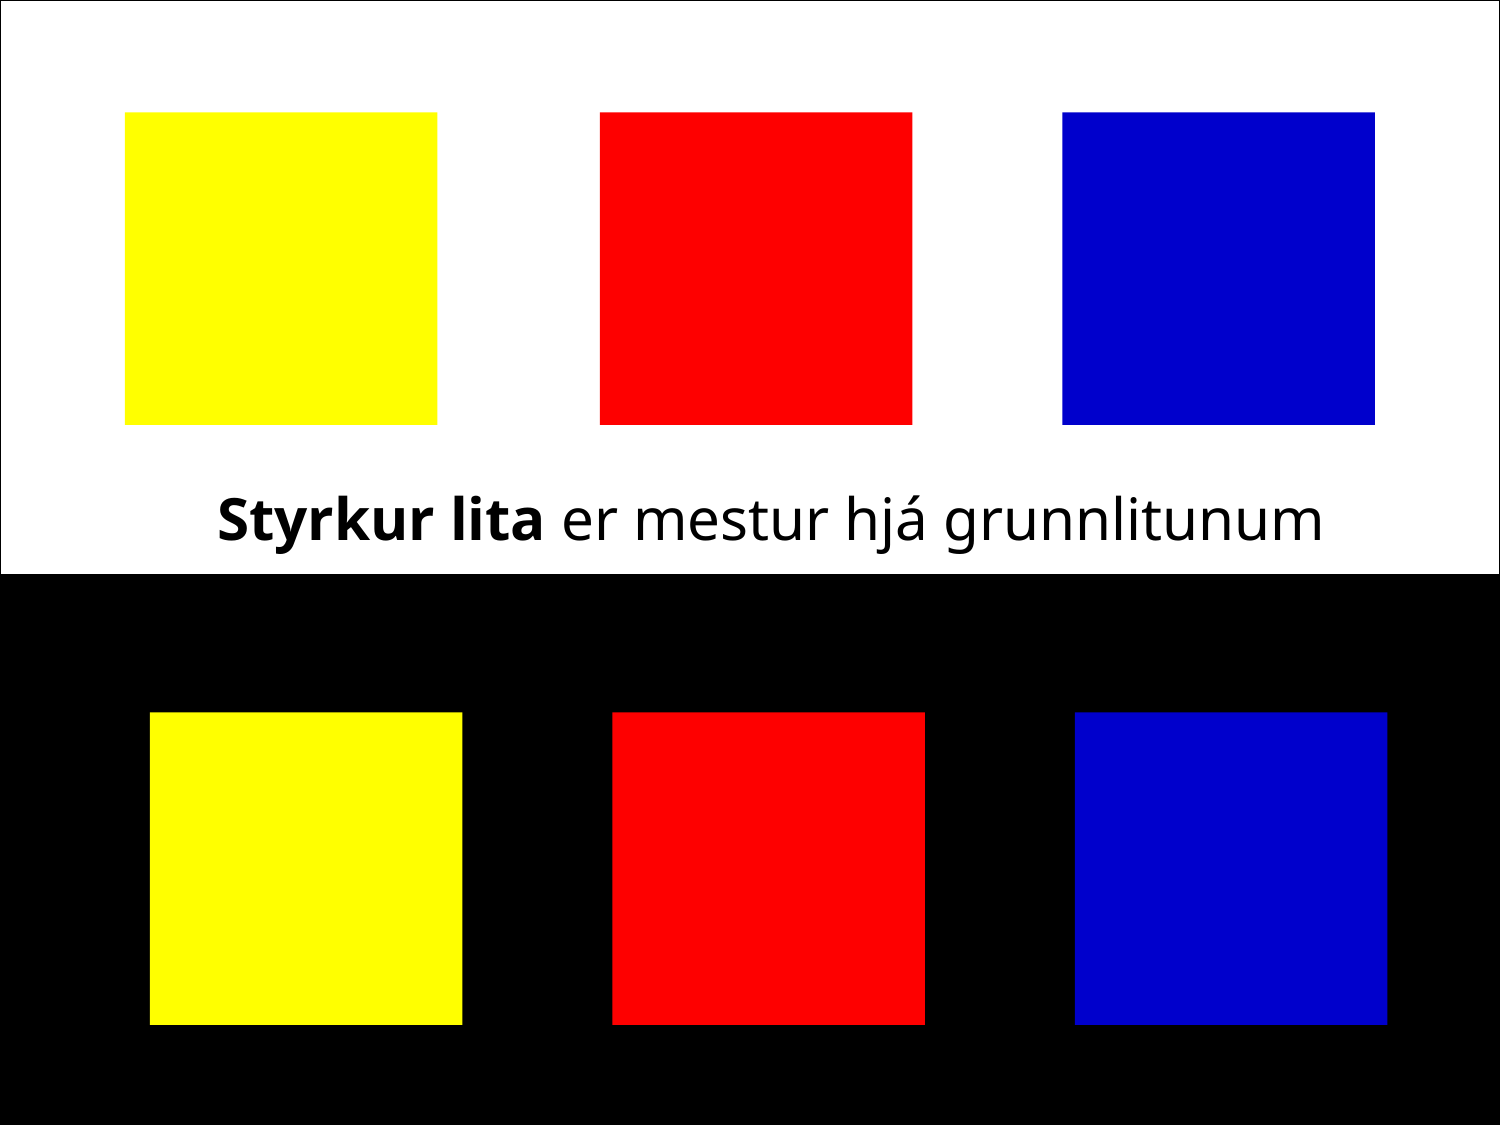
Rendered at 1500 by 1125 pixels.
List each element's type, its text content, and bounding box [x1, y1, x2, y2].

text_box [0, 0, 1500, 575]
text_box [1074, 712, 1388, 1025]
text_box [612, 712, 925, 1025]
text_box Styrkur lita er mestur hjá grunnlitunum [49, 474, 1500, 561]
text_box [149, 712, 463, 1025]
